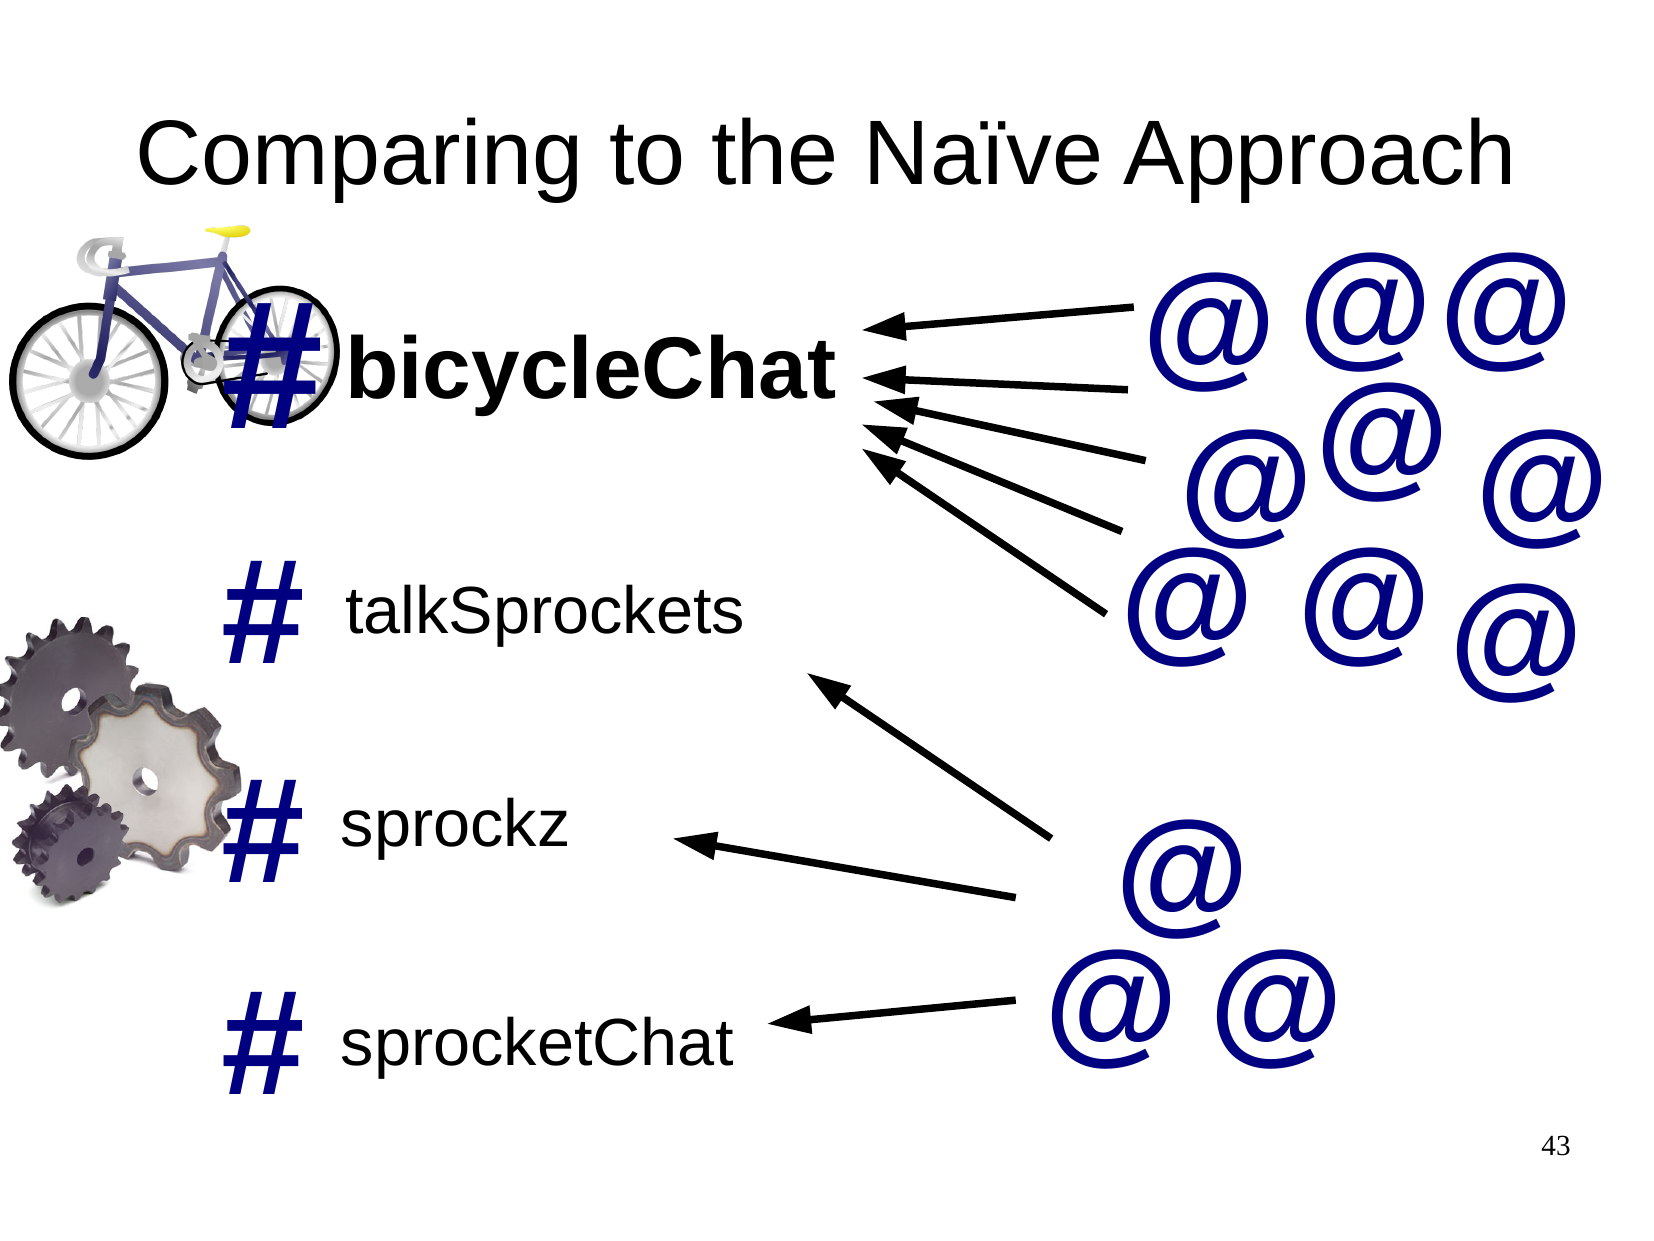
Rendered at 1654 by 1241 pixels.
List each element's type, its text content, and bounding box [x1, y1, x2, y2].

text_box # [206, 520, 320, 703]
picture [0, 212, 354, 472]
text_box sprockz [325, 778, 587, 869]
text_box @ [1100, 785, 1264, 955]
text_box @ [1447, 218, 1589, 388]
text_box @ [1165, 395, 1329, 565]
text_box @ [1435, 549, 1599, 718]
text_box @ [1106, 513, 1270, 683]
text_box @ [1127, 238, 1292, 408]
text_box @ [1460, 395, 1625, 565]
picture [0, 614, 243, 919]
text_box # [206, 951, 320, 1134]
text_box talkSprockets [330, 565, 762, 656]
text_box @ [1283, 518, 1447, 683]
text_box @ [1194, 915, 1359, 1085]
text_box sprocketChat [325, 997, 750, 1087]
text_box @ [1029, 915, 1194, 1085]
text_box # [206, 254, 320, 475]
text_box bicycleChat [330, 312, 898, 425]
text_box @ [1283, 218, 1447, 388]
text_box @ [1300, 348, 1465, 518]
text_box # [206, 738, 320, 922]
title Comparing to the Naïve Approach [82, 49, 1571, 257]
